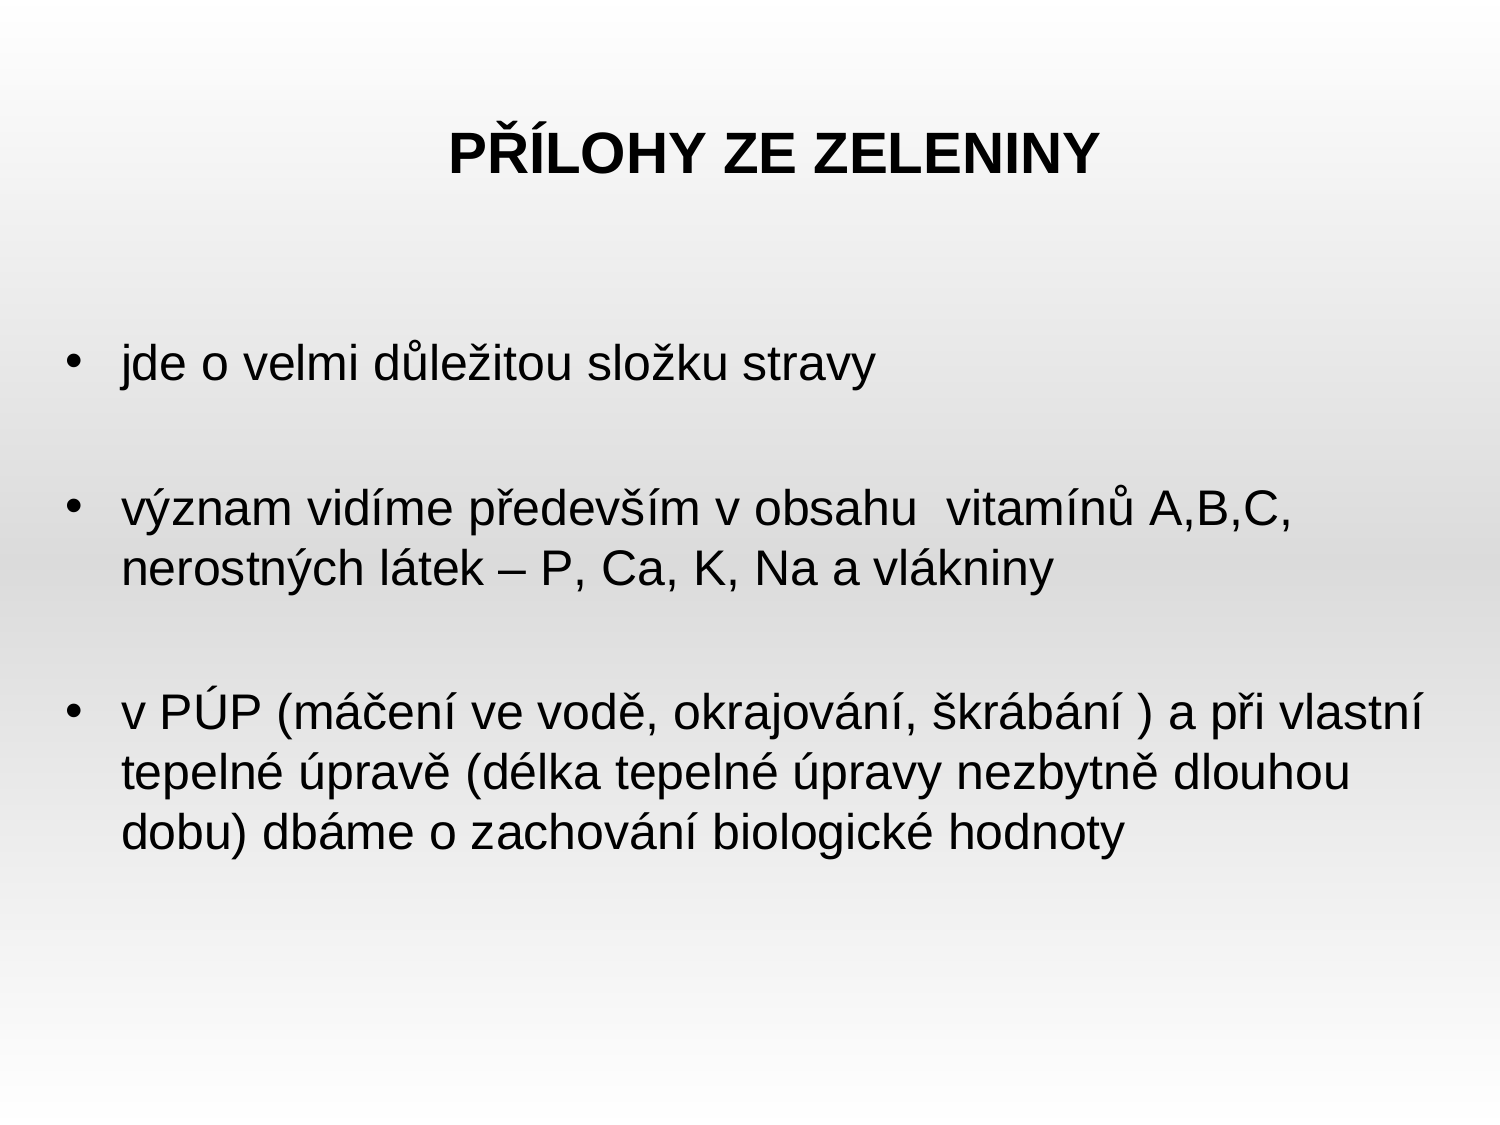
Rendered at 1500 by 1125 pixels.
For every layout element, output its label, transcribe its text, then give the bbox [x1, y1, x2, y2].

title PŘÍLOHY ZE ZELENINY [112, 99, 1438, 201]
list jde o velmi důležitou složku stravy význam vidíme především v obsahu vitamínů A,B,C, nerostných látek – P, Ca, K, Na a vlákniny v PÚP (máčení ve vodě, okrajování, škrábání ) a při vlastní tepelné úpravě (délka tepelné úpravy nezbytně dlouhou dobu) dbáme o zachování biologické hodnoty [50, 249, 1450, 1101]
